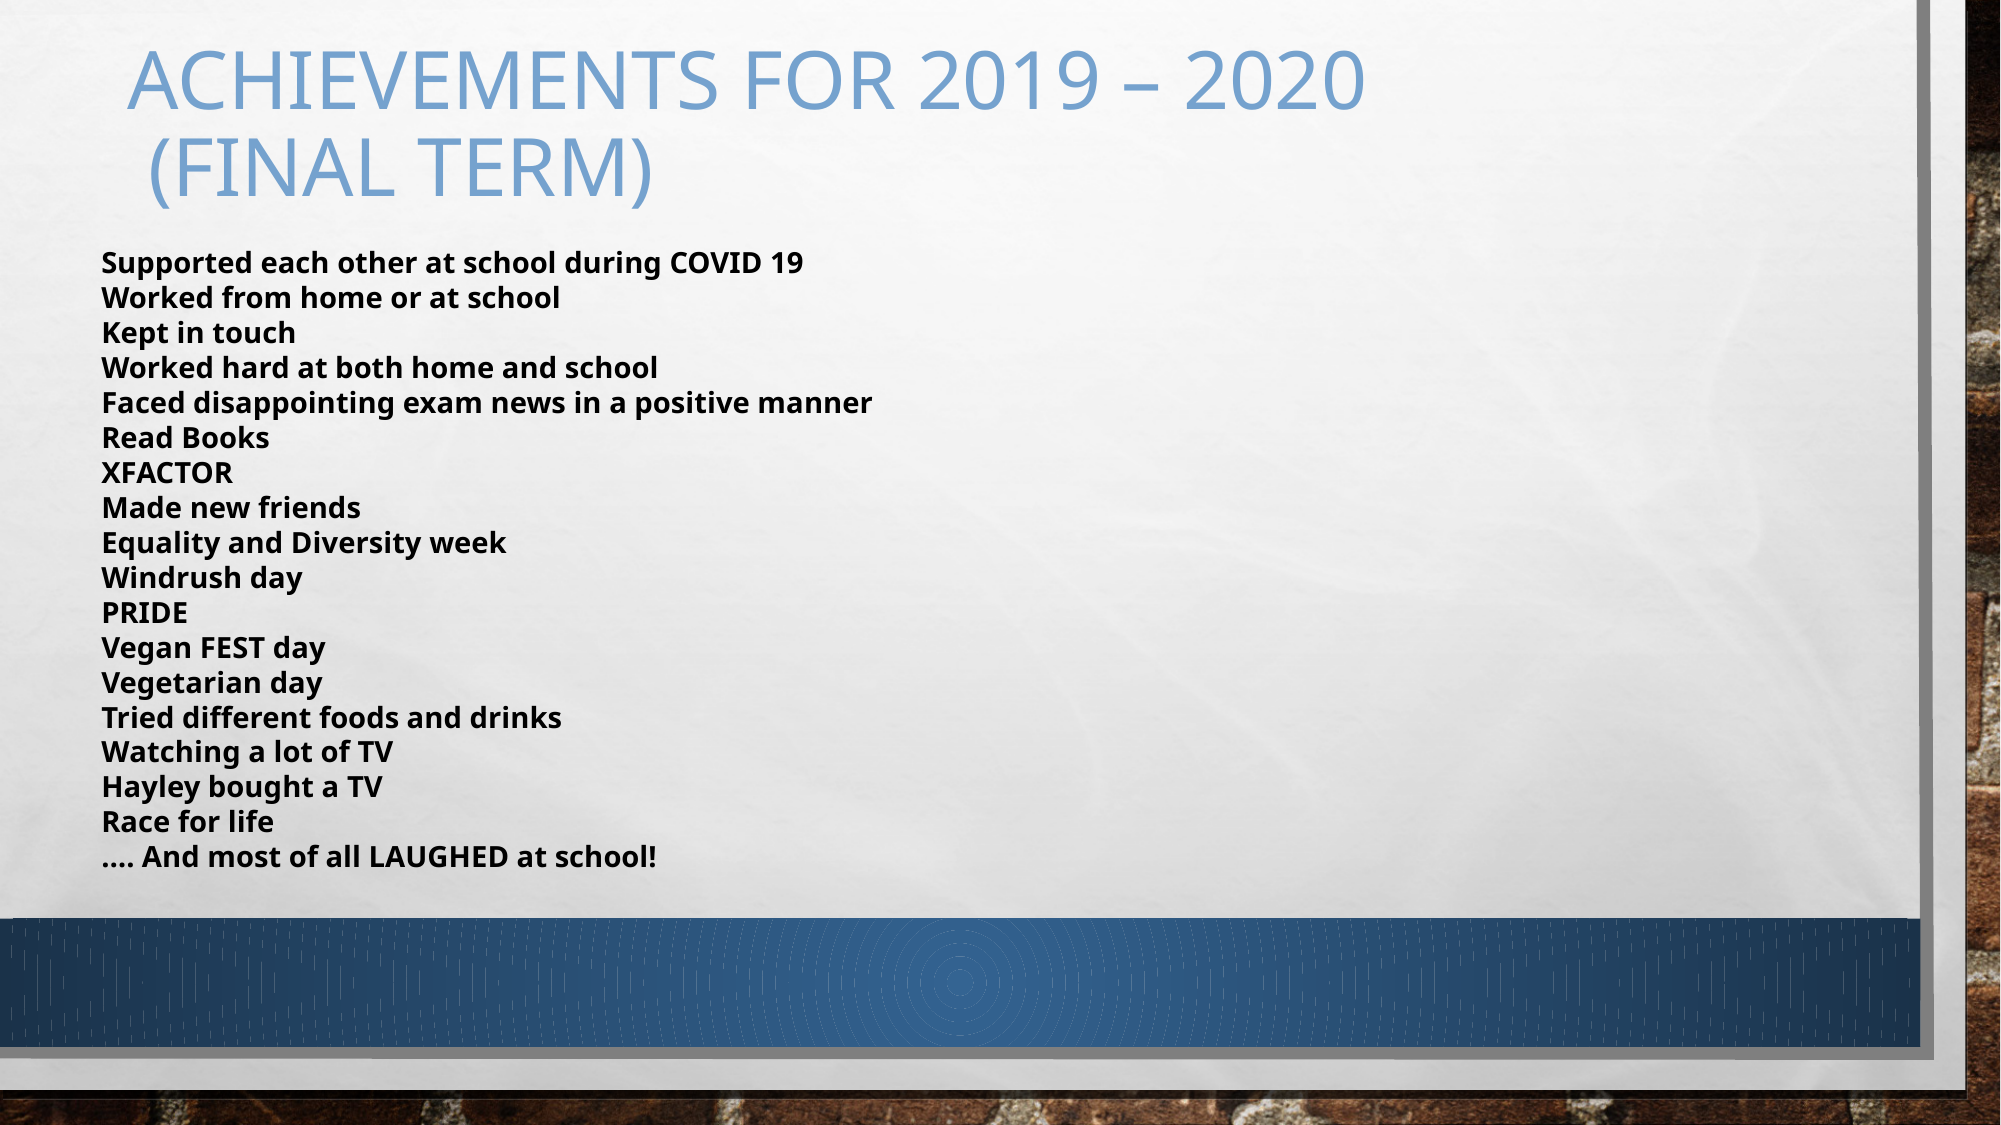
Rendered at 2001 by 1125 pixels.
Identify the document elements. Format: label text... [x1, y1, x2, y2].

text_box Supported each other at school during COVID 19 Worked from home or at school Kept in touch Worked hard at both home and school Faced disappointing exam news in a positive manner Read Books XFACTOR Made new friends Equality and Diversity week Windrush day PRIDE Vegan FEST day Vegetarian day Tried different foods and drinks Watching a lot of TV Hayley bought a TV Race for life …. And most of all LAUGHED at school! [86, 236, 1792, 889]
title Achievements for 2019 – 2020 (final term) [112, 32, 1819, 222]
